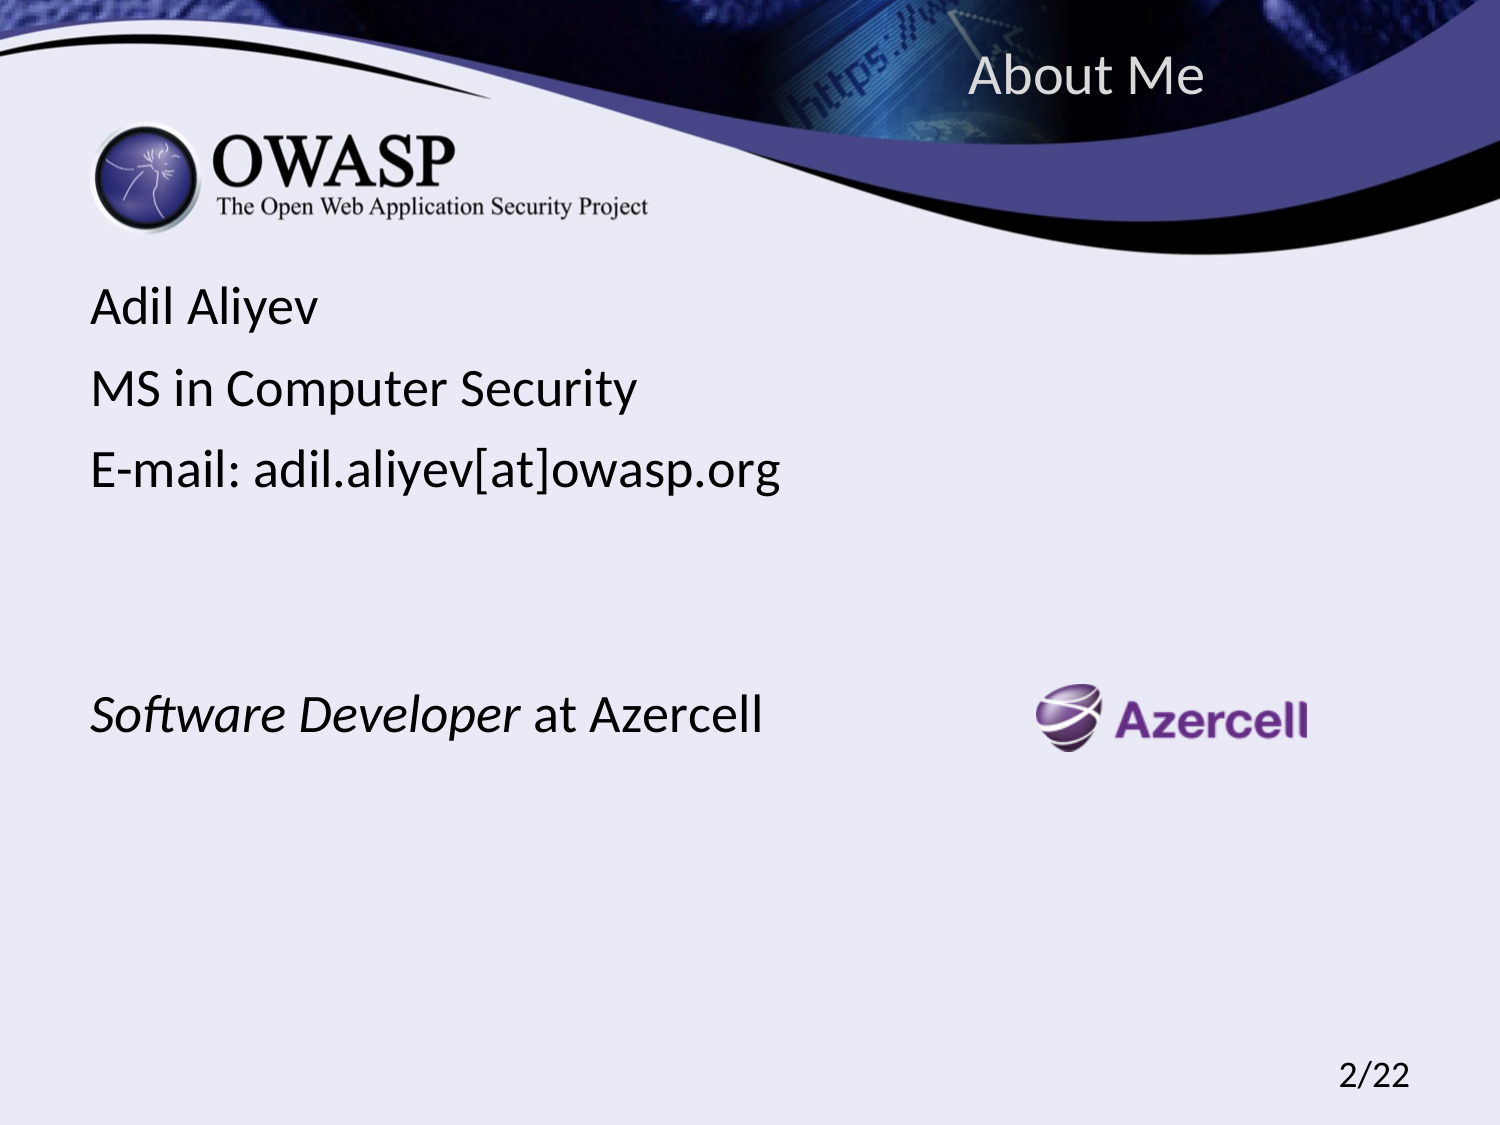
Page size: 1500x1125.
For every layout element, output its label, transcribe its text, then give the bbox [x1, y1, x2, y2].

title About Me [699, 12, 1476, 130]
list Adil Aliyev MS in Computer Security E-mail: adil.aliyev[at]owasp.org Software Developer at Azercell [75, 262, 1426, 1005]
picture [0, 0, 1500, 1125]
